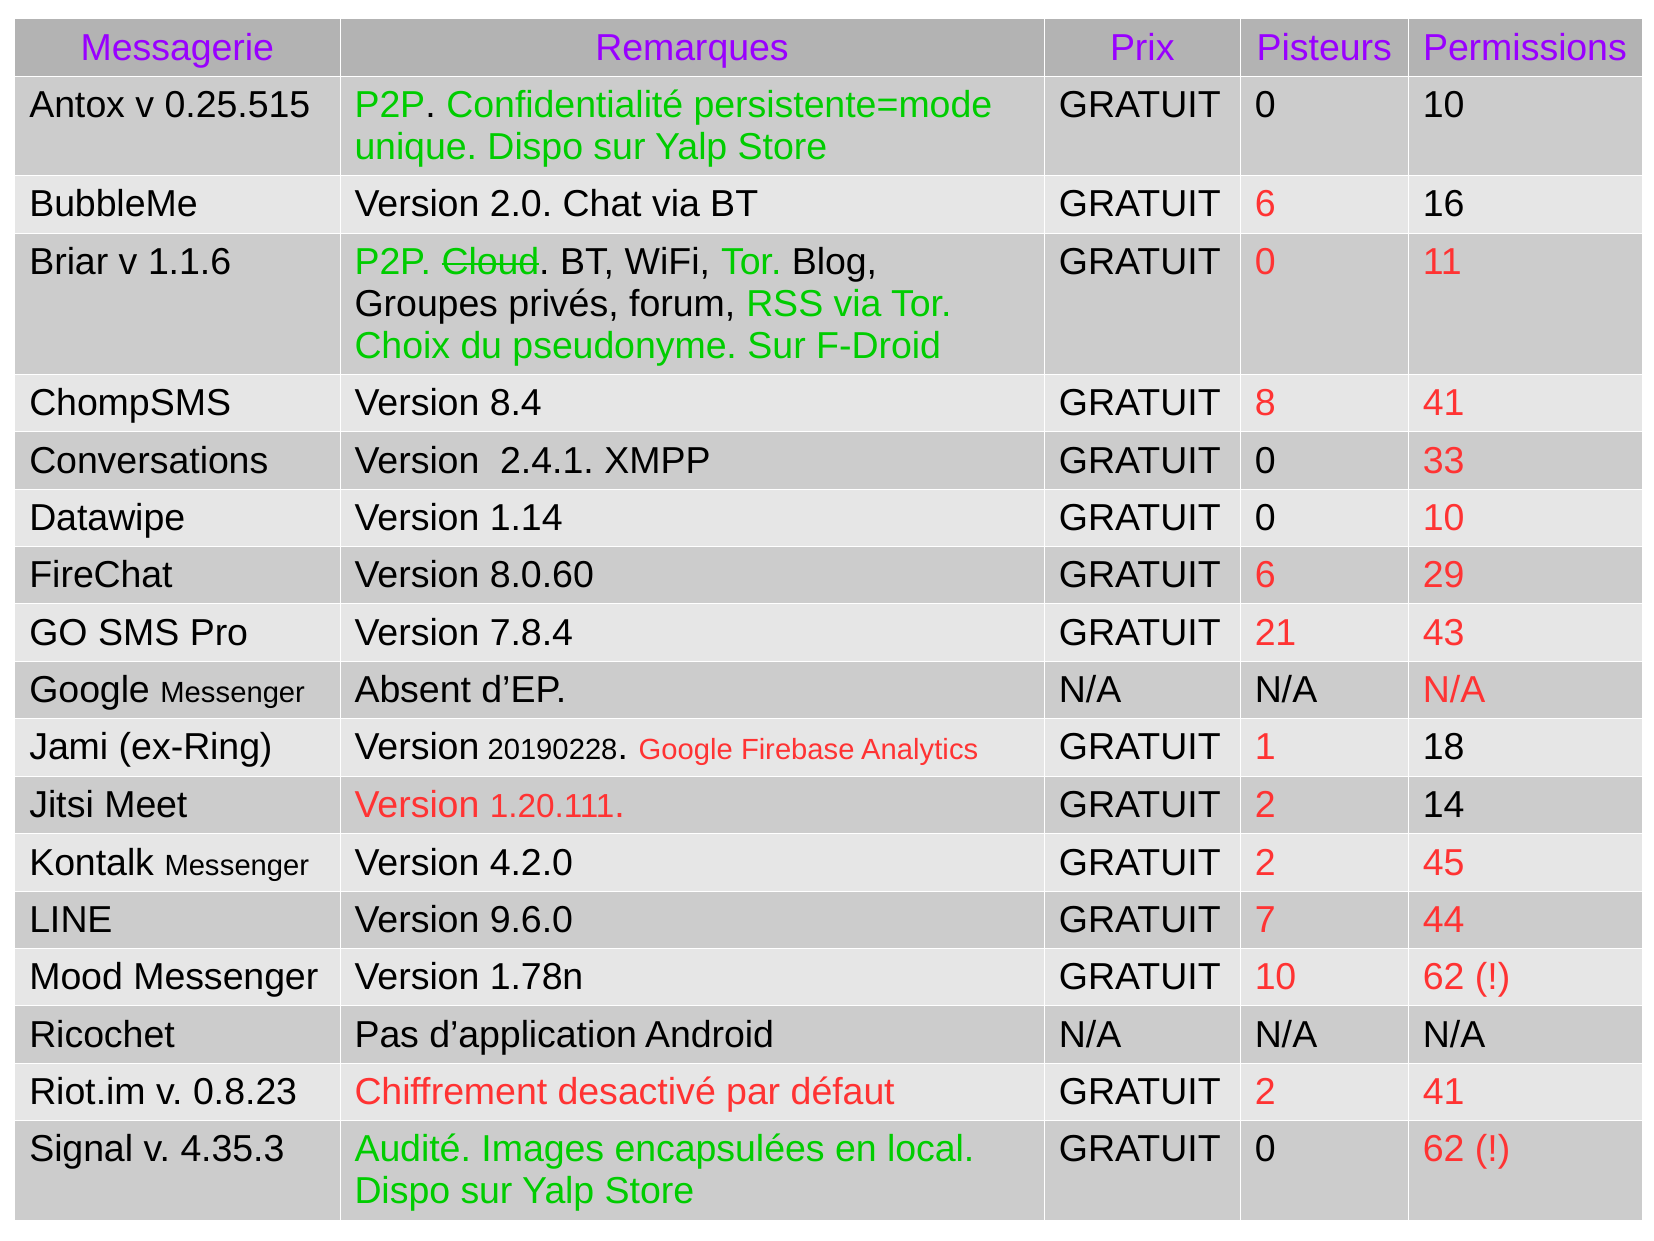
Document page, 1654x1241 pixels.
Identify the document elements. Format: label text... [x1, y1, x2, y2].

table_header Permissions [1409, 19, 1642, 76]
table_cell P2P. Cloud. BT, WiFi, Tor. Blog, Groupes privés, forum, RSS via Tor. Choix du pseudonyme. Sur F-Droid [341, 234, 1044, 374]
table_cell N/A [1409, 662, 1642, 718]
table_cell GRATUIT [1045, 834, 1240, 891]
table_cell Pas d’application Android [341, 1006, 1044, 1063]
table_cell GRATUIT [1045, 1064, 1240, 1120]
table_cell 62 (!) [1409, 949, 1642, 1005]
table_cell Antox v 0.25.515 [15, 77, 340, 175]
table_cell GRATUIT [1045, 892, 1240, 948]
table_cell Google Messenger [15, 662, 340, 718]
table_cell Version 1.20.111. [341, 777, 1044, 833]
table_cell 10 [1241, 949, 1408, 1005]
table_cell Riot.im v. 0.8.23 [15, 1064, 340, 1120]
table_cell GRATUIT [1045, 176, 1240, 233]
table_cell 62 (!) [1409, 1121, 1642, 1220]
table_cell Version 20190228. Google Firebase Analytics [341, 719, 1044, 776]
table_cell 6 [1241, 547, 1408, 603]
table_cell 2 [1241, 1064, 1408, 1120]
table_cell GRATUIT [1045, 375, 1240, 431]
table_cell N/A [1241, 1006, 1408, 1063]
table_cell Version 1.14 [341, 490, 1044, 546]
table_cell 8 [1241, 375, 1408, 431]
table_cell Conversations [15, 432, 340, 489]
table_cell GRATUIT [1045, 719, 1240, 776]
table_cell N/A [1045, 662, 1240, 718]
table_cell GRATUIT [1045, 1121, 1240, 1220]
table_cell Version 1.78n [341, 949, 1044, 1005]
table_cell Audité. Images encapsulées en local. Dispo sur Yalp Store [341, 1121, 1044, 1220]
table_cell 41 [1409, 375, 1642, 431]
table_cell Jami (ex-Ring) [15, 719, 340, 776]
table_cell Signal v. 4.35.3 [15, 1121, 340, 1220]
table_cell GRATUIT [1045, 234, 1240, 374]
table_cell P2P. Confidentialité persistente=mode unique. Dispo sur Yalp Store [341, 77, 1044, 175]
table_header Messagerie [15, 19, 340, 76]
table_cell Datawipe [15, 490, 340, 546]
table_cell 45 [1409, 834, 1642, 891]
table_cell N/A [1409, 1006, 1642, 1063]
table_cell 2 [1241, 834, 1408, 891]
table_header Prix [1045, 19, 1240, 76]
table_cell 21 [1241, 604, 1408, 661]
table_cell Briar v 1.1.6 [15, 234, 340, 374]
table_cell 1 [1241, 719, 1408, 776]
table_cell 41 [1409, 1064, 1642, 1120]
table_cell N/A [1241, 662, 1408, 718]
table_cell Ricochet [15, 1006, 340, 1063]
table_cell GRATUIT [1045, 432, 1240, 489]
table_cell 0 [1241, 234, 1408, 374]
table_cell Mood Messenger [15, 949, 340, 1005]
table_cell Chiffrement desactivé par défaut [341, 1064, 1044, 1120]
table_cell GRATUIT [1045, 547, 1240, 603]
table_header Remarques [341, 19, 1044, 76]
table_cell 10 [1409, 490, 1642, 546]
table_cell 0 [1241, 1121, 1408, 1220]
table_cell 16 [1409, 176, 1642, 233]
table_cell GO SMS Pro [15, 604, 340, 661]
table_header Pisteurs [1241, 19, 1408, 76]
table_cell Version 4.2.0 [341, 834, 1044, 891]
table_cell GRATUIT [1045, 949, 1240, 1005]
table_cell BubbleMe [15, 176, 340, 233]
table_cell FireChat [15, 547, 340, 603]
table_cell Version 2.0. Chat via BT [341, 176, 1044, 233]
table_cell 14 [1409, 777, 1642, 833]
table_cell 0 [1241, 490, 1408, 546]
table_cell 6 [1241, 176, 1408, 233]
table_cell 44 [1409, 892, 1642, 948]
table_cell GRATUIT [1045, 777, 1240, 833]
table_cell GRATUIT [1045, 77, 1240, 175]
table_cell Version 8.4 [341, 375, 1044, 431]
table_cell 43 [1409, 604, 1642, 661]
table_cell 33 [1409, 432, 1642, 489]
table_cell 10 [1409, 77, 1642, 175]
table_cell 11 [1409, 234, 1642, 374]
table_cell LINE [15, 892, 340, 948]
table_cell Version 8.0.60 [341, 547, 1044, 603]
table_cell Absent d’EP. [341, 662, 1044, 718]
table_cell N/A [1045, 1006, 1240, 1063]
table_cell Jitsi Meet [15, 777, 340, 833]
table_cell 2 [1241, 777, 1408, 833]
table_cell 0 [1241, 432, 1408, 489]
table_cell ChompSMS [15, 375, 340, 431]
table_cell 0 [1241, 77, 1408, 175]
table_cell GRATUIT [1045, 604, 1240, 661]
table_cell 7 [1241, 892, 1408, 948]
table_cell Version 9.6.0 [341, 892, 1044, 948]
table_cell 29 [1409, 547, 1642, 603]
table_cell Kontalk Messenger [15, 834, 340, 891]
table_cell 18 [1409, 719, 1642, 776]
table_cell Version 2.4.1. XMPP [341, 432, 1044, 489]
table_cell Version 7.8.4 [341, 604, 1044, 661]
table_cell GRATUIT [1045, 490, 1240, 546]
